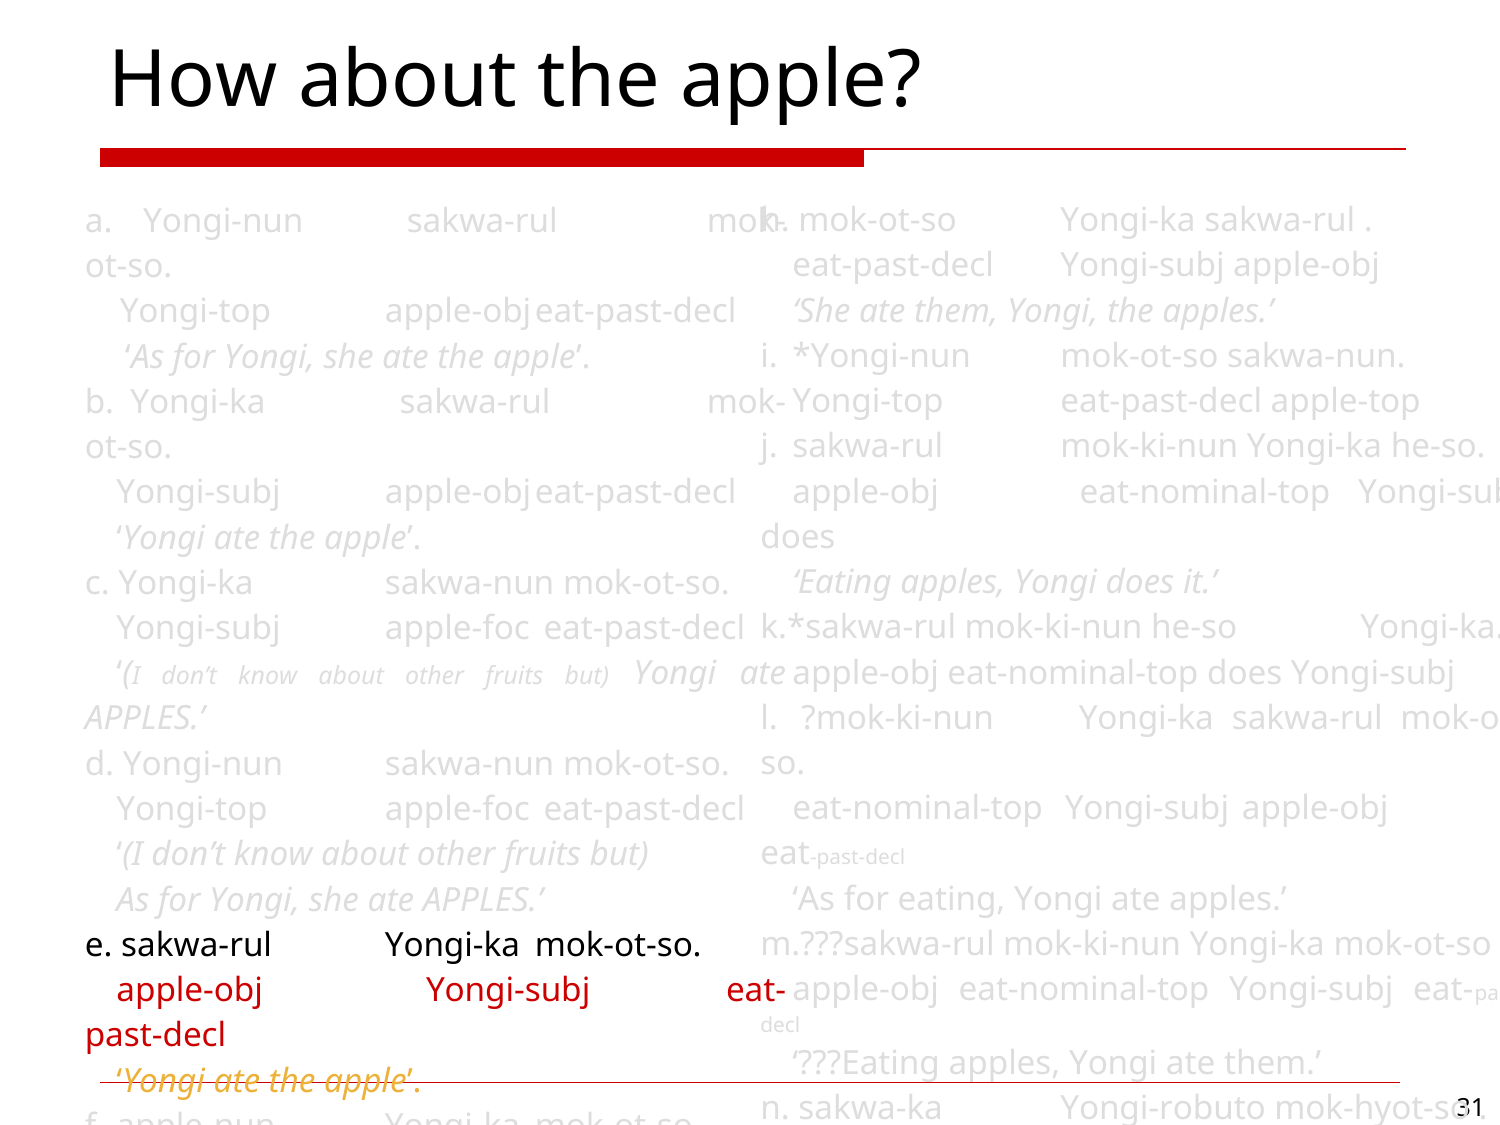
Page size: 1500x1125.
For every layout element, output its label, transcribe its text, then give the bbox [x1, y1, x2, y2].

text_box a. Yongi-nun sakwa-rul mok-ot-so. Yongi-top apple-obj eat-past-decl ‘As for Yongi, she ate the apple’. b. Yongi-ka sakwa-rul mok-ot-so. Yongi-subj apple-obj eat-past-decl ‘Yongi ate the apple’. c. Yongi-ka sakwa-nun mok-ot-so. Yongi-subj apple-foc eat-past-decl ‘(I don’t know about other fruits but) Yongi ate APPLES.’ d. Yongi-nun sakwa-nun mok-ot-so. Yongi-top apple-foc eat-past-decl ‘(I don’t know about other fruits but) As for Yongi, she ate APPLES.’ e. sakwa-rul Yongi-ka mok-ot-so. apple-obj Yongi-subj eat-past-decl ‘Yongi ate the apple’. f. apple-nun Yongi-ka mok-ot-so. apple-top Yongi-subj eat-past-decl ‘As for the apples, Yongi ate them g. sakwa-rul mok-ot-so Yongi-ka. apple-obj eat-past-decl Yongi-subj ‘She ate the apples, Yongi.’ [70, 189, 745, 1125]
text_box h. mok-ot-so Yongi-ka sakwa-rul . eat-past-decl Yongi-subj apple-obj ‘She ate them, Yongi, the apples.’ i. *Yongi-nun mok-ot-so sakwa-nun. Yongi-top eat-past-decl apple-top j. sakwa-rul mok-ki-nun Yongi-ka he-so. apple-obj eat-nominal-top Yongi-subj does ‘Eating apples, Yongi does it.’ k.*sakwa-rul mok-ki-nun he-so Yongi-ka. apple-obj eat-nominal-top does Yongi-subj l. ?mok-ki-nun Yongi-ka sakwa-rul mok-ot-so. eat-nominal-top Yongi-subj apple-obj eat-past-decl ‘As for eating, Yongi ate apples.’ m.???sakwa-rul mok-ki-nun Yongi-ka mok-ot-so apple-obj eat-nominal-top Yongi-subj eat-past-decl ‘???Eating apples, Yongi ate them.’ n. sakwa-ka Yongi-robuto mok-hyot-so . apple-subj Yongi-instr(by) eat-pass/past-decl ‘Apples were eaten by Yongi.’ o. Yongi sakwa mok-ot-so. Yongi apple eat-past-decl ‘Yongi ate the apple’. [745, 188, 1500, 1125]
title How about the apple? [94, 26, 1407, 138]
